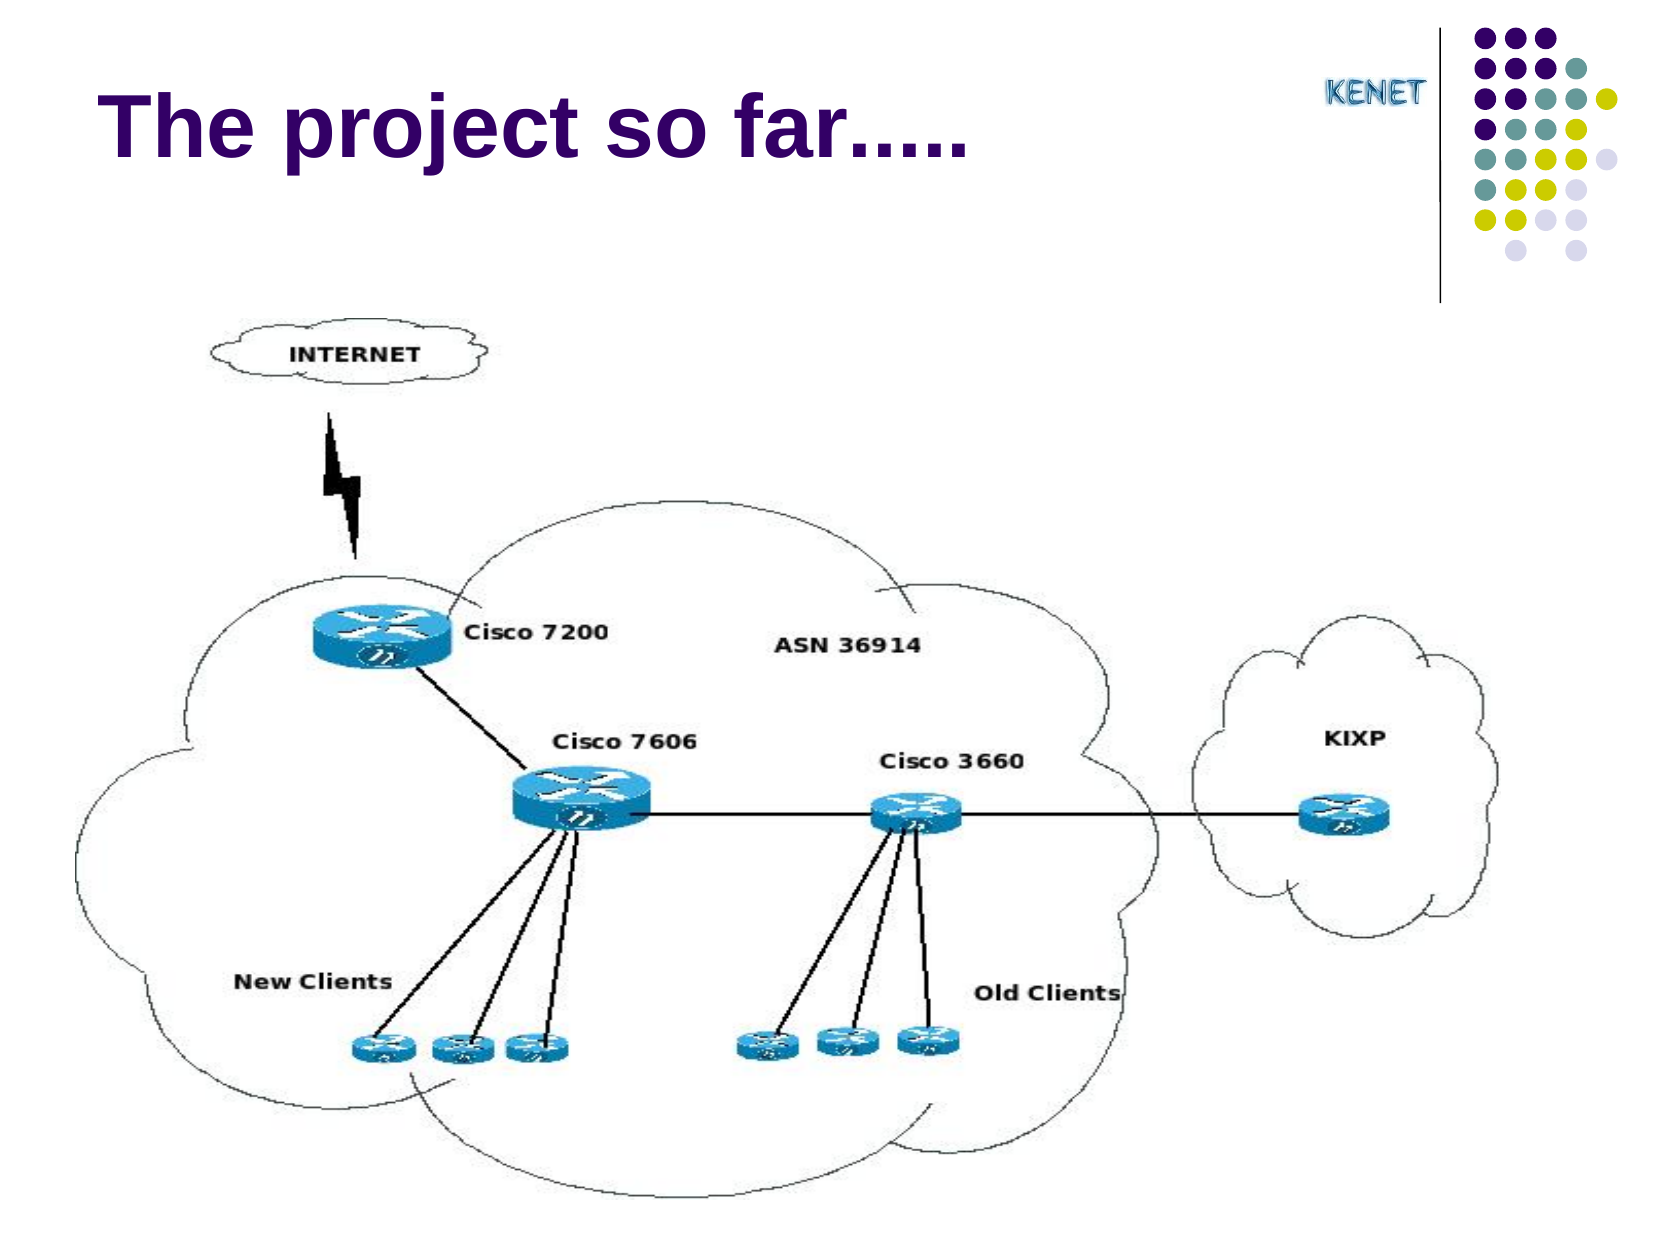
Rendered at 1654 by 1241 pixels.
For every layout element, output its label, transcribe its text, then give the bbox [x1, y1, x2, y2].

title The project so far..... [82, 21, 1443, 256]
picture [75, 318, 1501, 1201]
